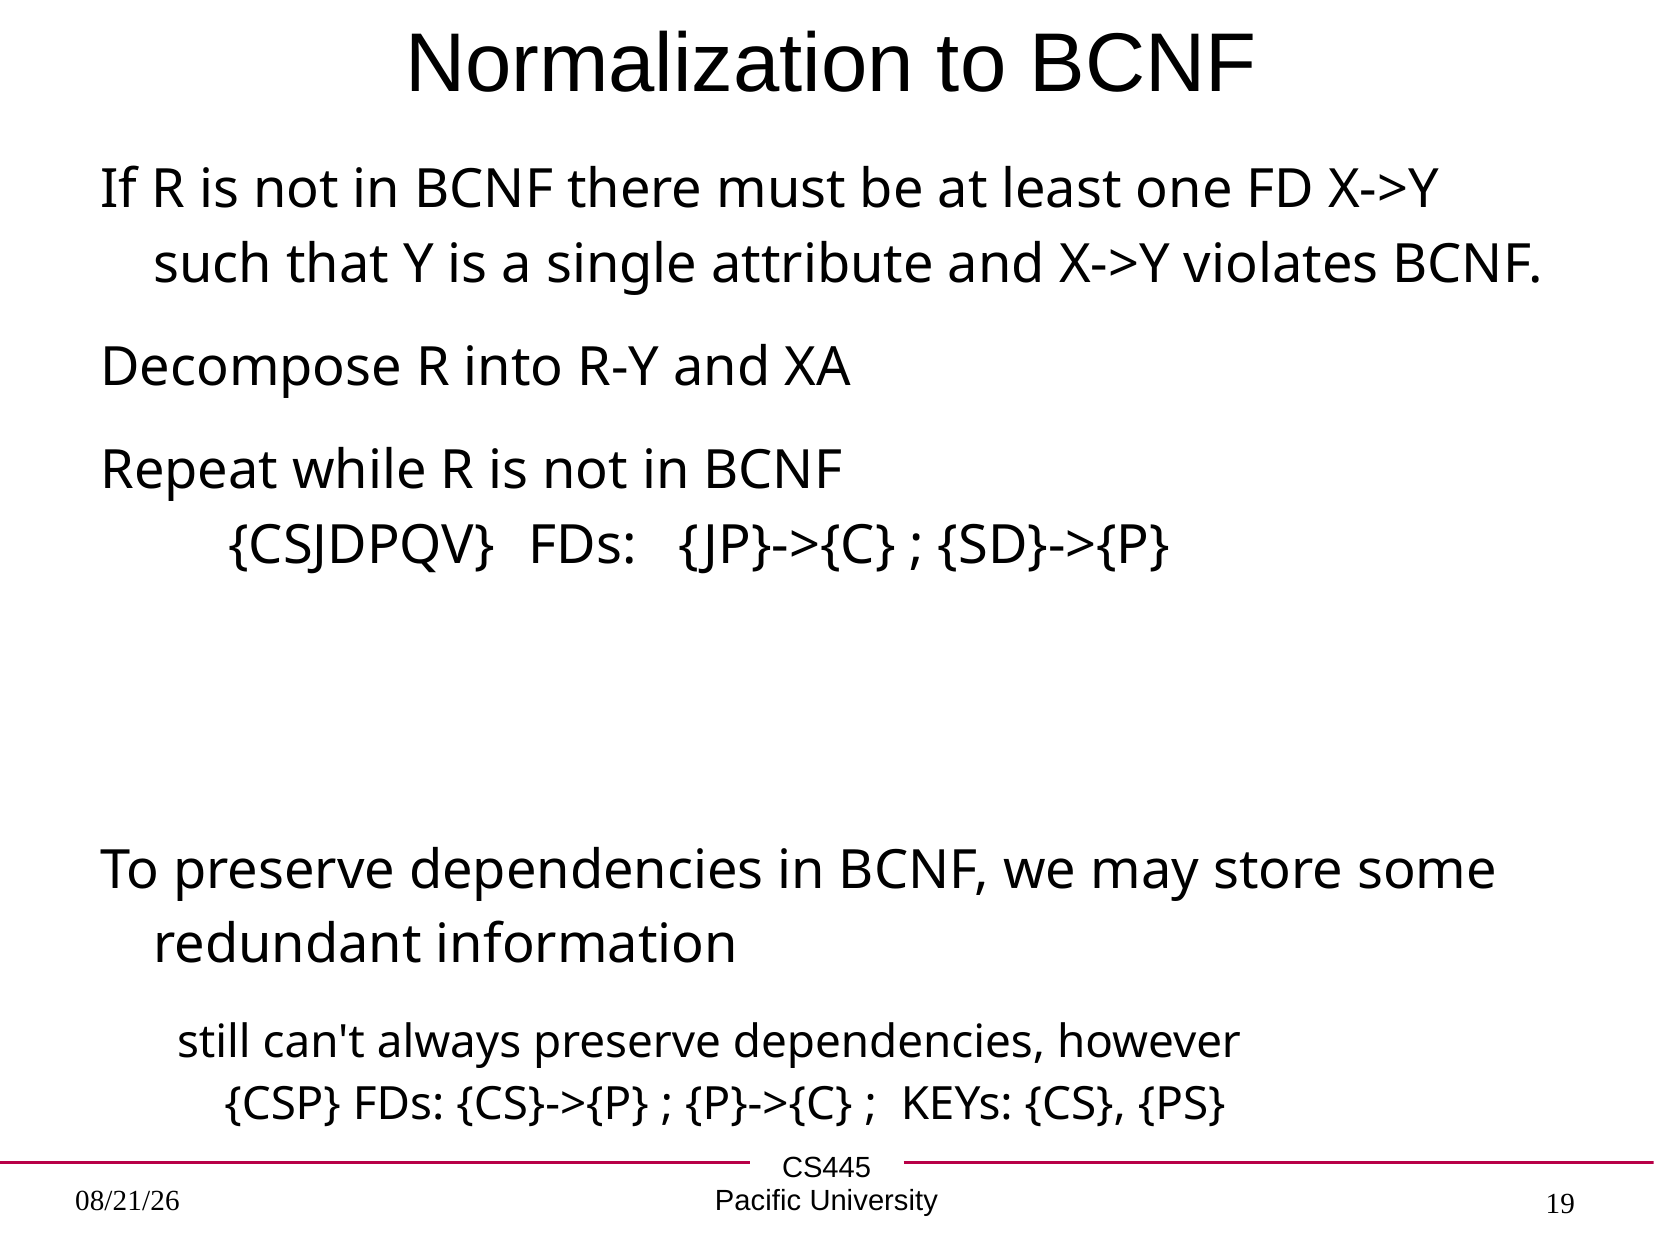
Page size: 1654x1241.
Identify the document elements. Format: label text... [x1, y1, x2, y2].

list If R is not in BCNF there must be at least one FD X->Y such that Y is a single attribute and X->Y violates BCNF. Decompose R into R-Y and XA Repeat while R is not in BCNF {CSJDPQV} FDs: {JP}->{C} ; {SD}->{P} To preserve dependencies in BCNF, we may store some redundant information still can't always preserve dependencies, however {CSP} FDs: {CS}->{P} ; {P}->{C} ; KEYs: {CS}, {PS} [82, 150, 1571, 1111]
title Normalization to BCNF [86, 15, 1576, 109]
